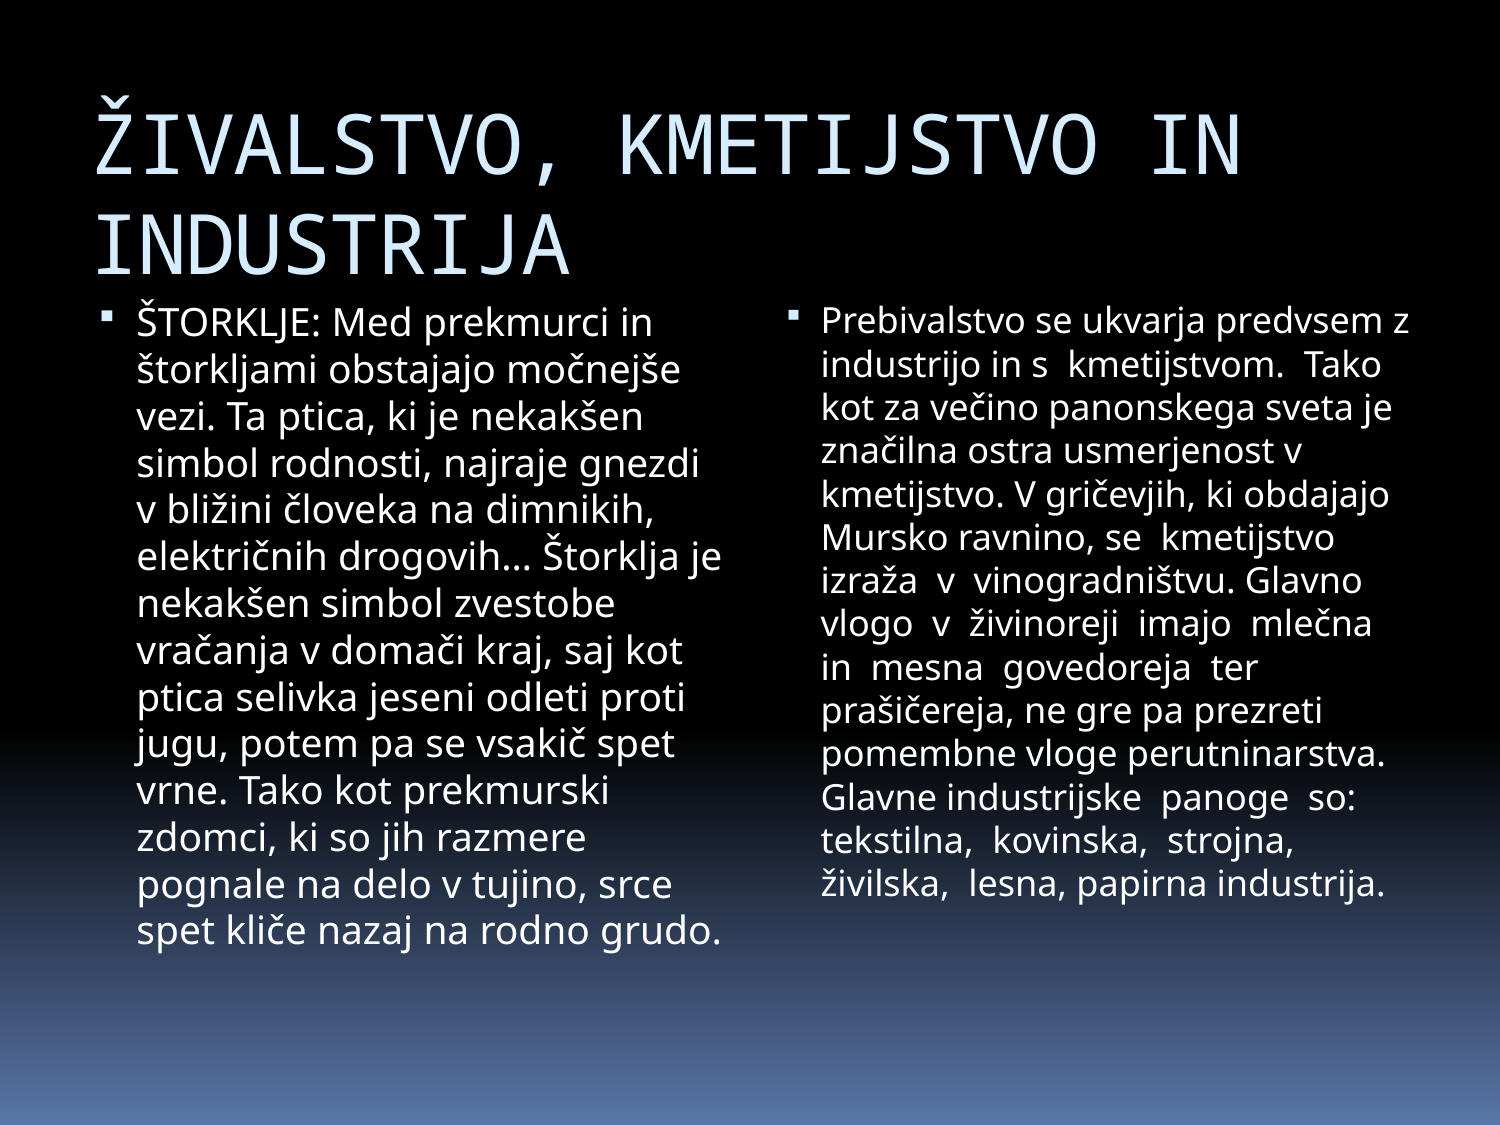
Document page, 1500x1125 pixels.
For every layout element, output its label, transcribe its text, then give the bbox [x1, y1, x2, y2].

title ŽIVALSTVO, KMETIJSTVO IN INDUSTRIJA [75, 84, 1425, 235]
list ŠTORKLJE: Med prekmurci in štorkljami obstajajo močnejše vezi. Ta ptica, ki je nekakšen simbol rodnosti, najraje gnezdi v bližini človeka na dimnikih, električnih drogovih… Štorklja je nekakšen simbol zvestobe vračanja v domači kraj, saj kot ptica selivka jeseni odleti proti jugu, potem pa se vsakič spet vrne. Tako kot prekmurski zdomci, ki so jih razmere pognale na delo v tujino, srce spet kliče nazaj na rodno grudo. [76, 290, 739, 1033]
list Prebivalstvo se ukvarja predvsem z industrijo in s kmetijstvom. Tako kot za večino panonskega sveta je značilna ostra usmerjenost v kmetijstvo. V gričevjih, ki obdajajo Mursko ravnino, se kmetijstvo izraža v vinogradništvu. Glavno vlogo v živinoreji imajo mlečna in mesna govedoreja ter prašičereja, ne gre pa prezreti pomembne vloge perutninarstva. Glavne industrijske panoge so: tekstilna, kovinska, strojna, živilska, lesna, papirna industrija. [763, 290, 1427, 1033]
